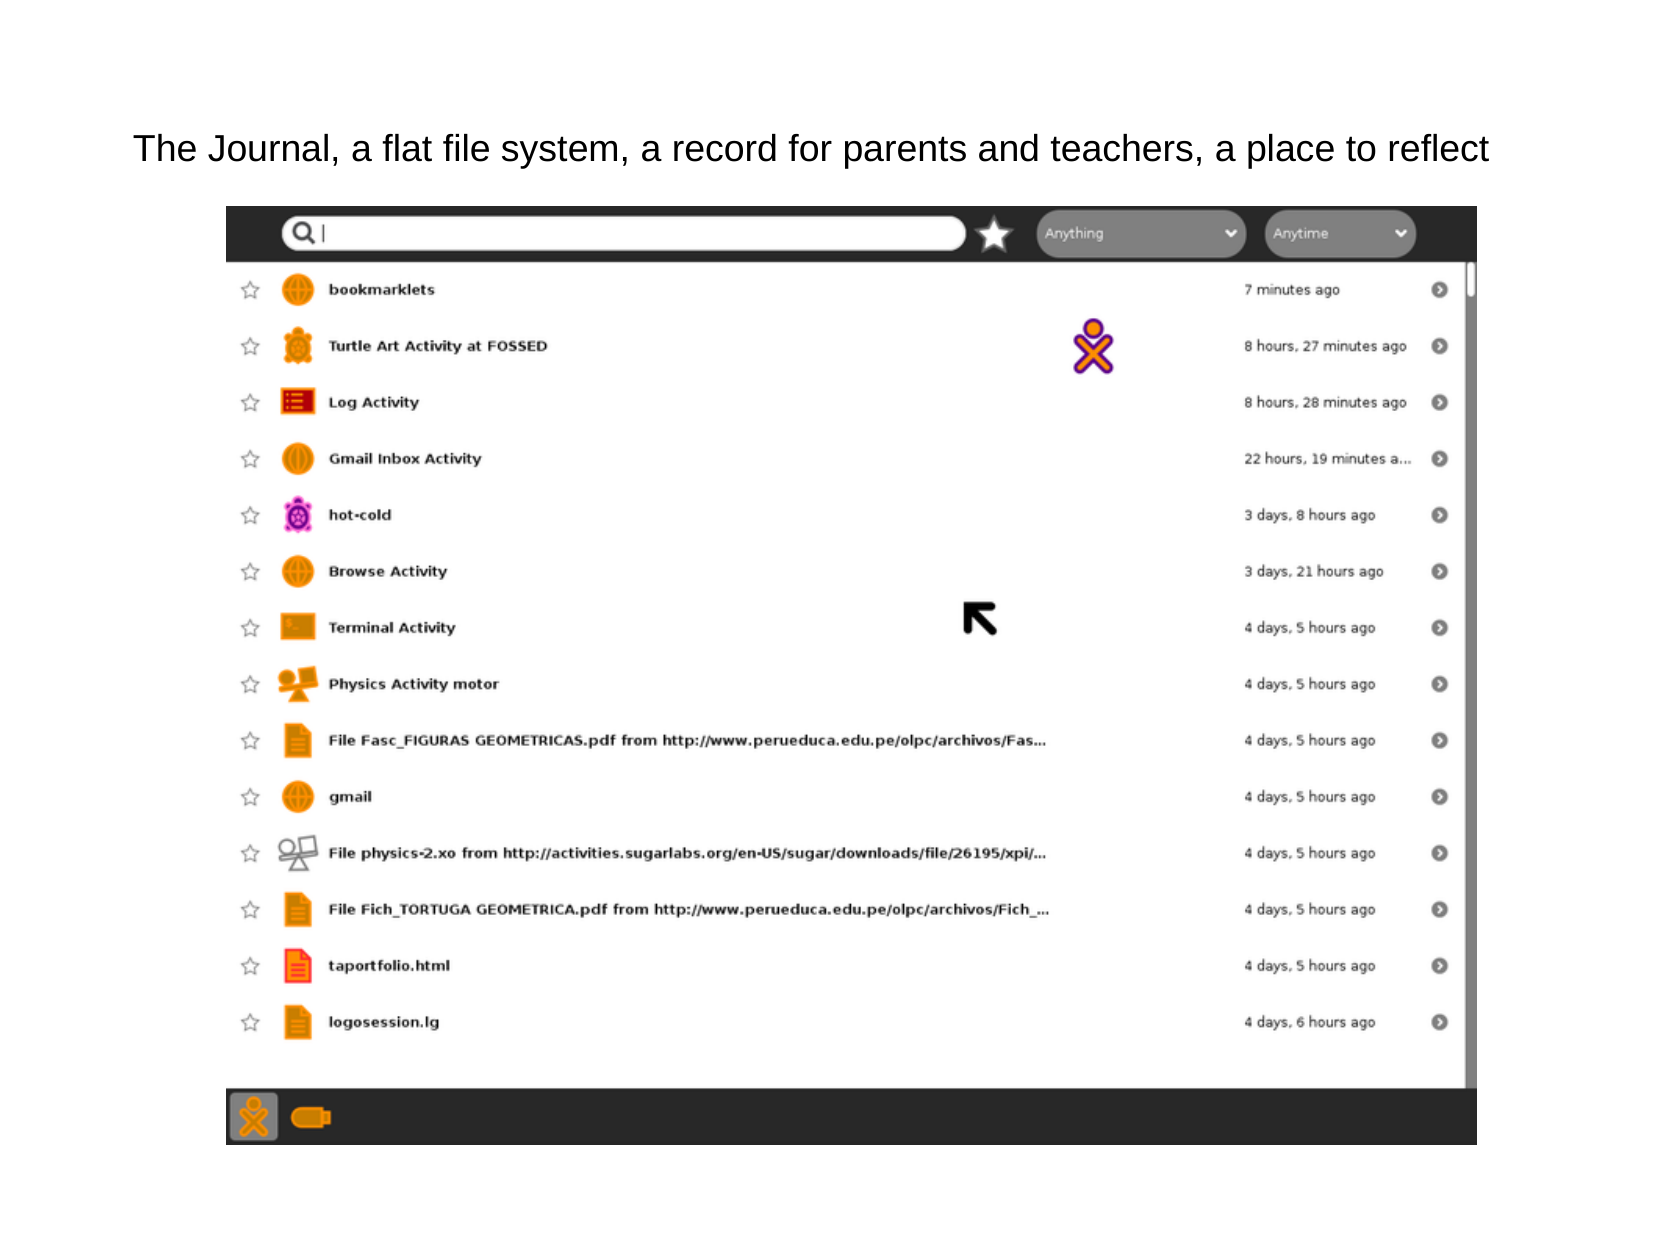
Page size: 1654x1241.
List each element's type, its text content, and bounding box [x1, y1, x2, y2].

text_box The Journal, a flat file system, a record for parents and teachers, a place to reflect [118, 120, 1536, 178]
picture [226, 206, 1477, 1145]
